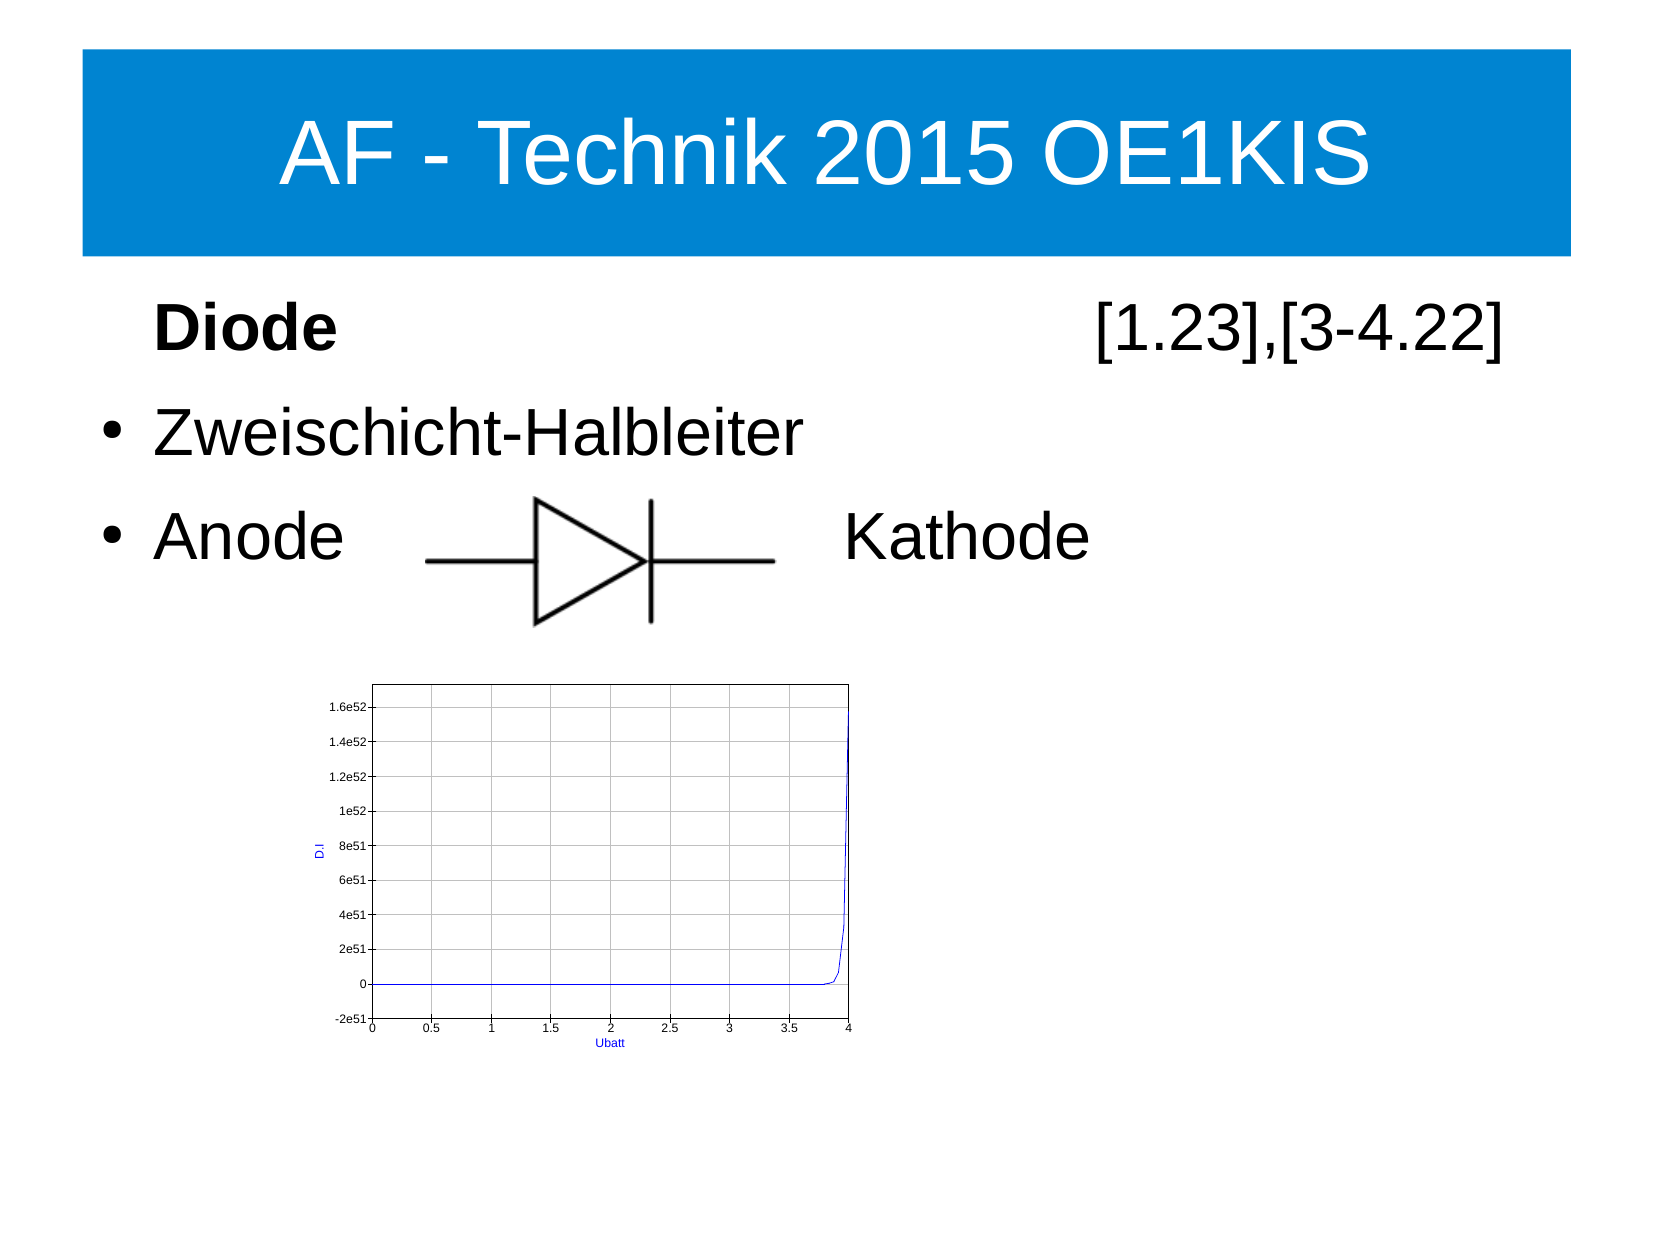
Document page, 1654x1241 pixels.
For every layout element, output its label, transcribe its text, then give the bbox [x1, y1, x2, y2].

picture [425, 496, 777, 628]
list Diode [1.23],[3-4.22] Zweischicht-Halbleiter Anode Kathode [82, 290, 1571, 1010]
title AF - Technik 2015 OE1KIS [82, 49, 1571, 257]
picture [296, 673, 934, 1075]
